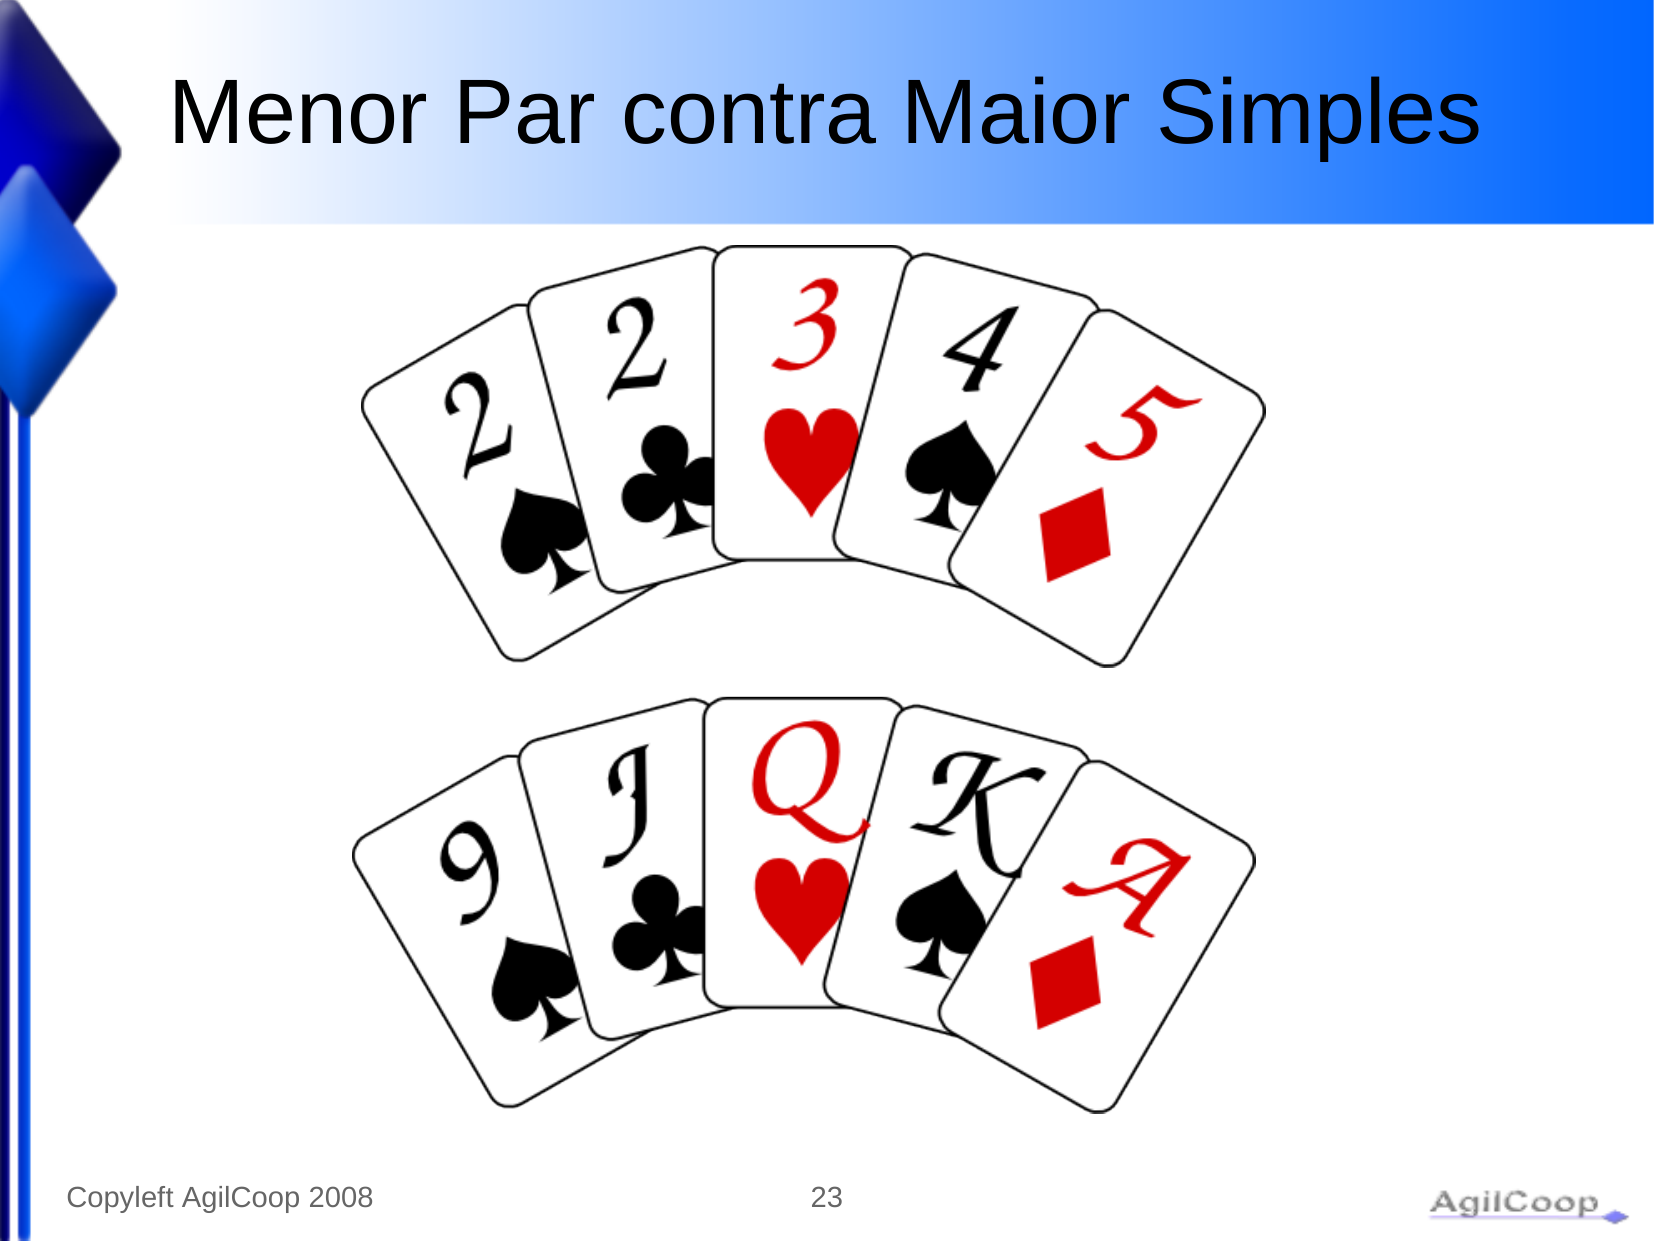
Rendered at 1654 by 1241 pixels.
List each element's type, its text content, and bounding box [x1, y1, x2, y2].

title Menor Par contra Maior Simples [82, 8, 1571, 216]
picture [0, 0, 1654, 1241]
